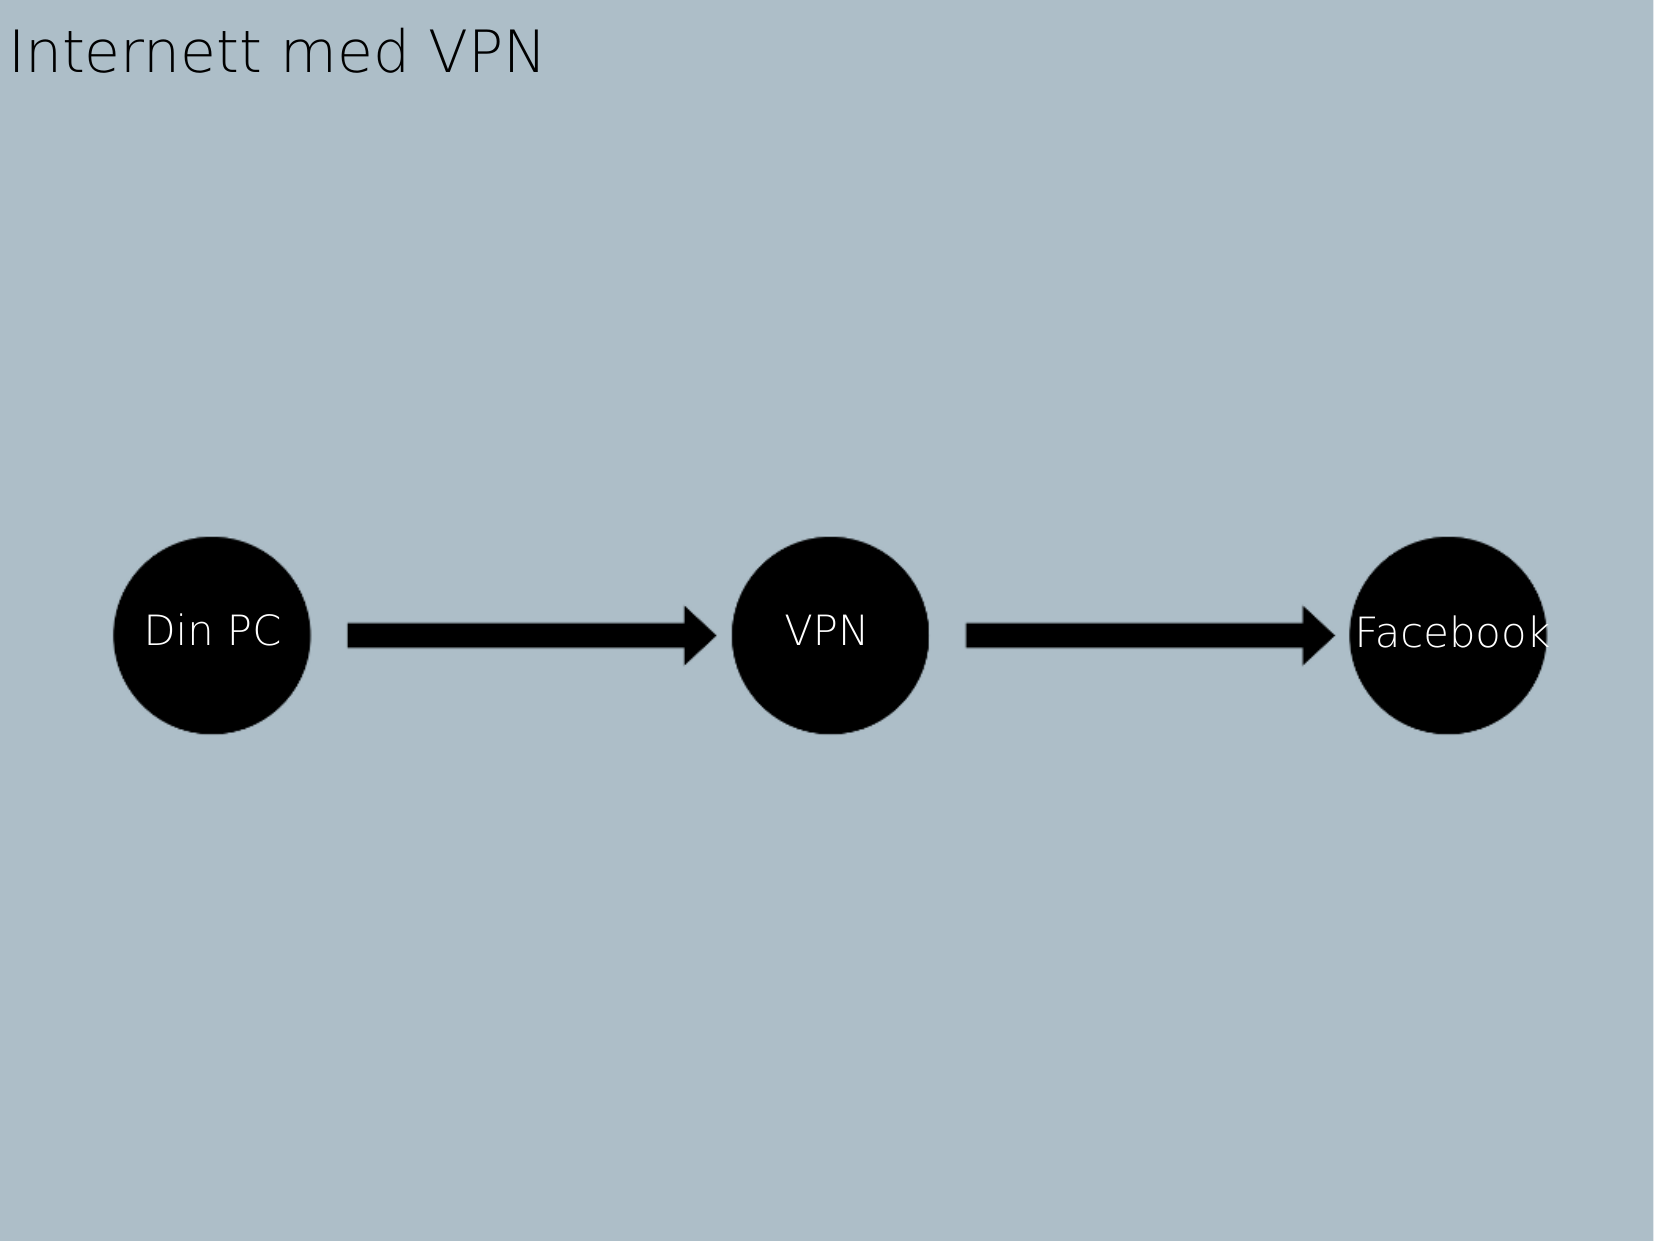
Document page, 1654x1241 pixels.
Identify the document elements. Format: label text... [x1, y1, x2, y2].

title Internett med VPN [0, 11, 556, 93]
text_box VPN [590, 531, 1063, 731]
picture [0, 0, 1654, 1241]
text_box Din PC [0, 531, 449, 731]
text_box Facebook [1216, 533, 1654, 733]
